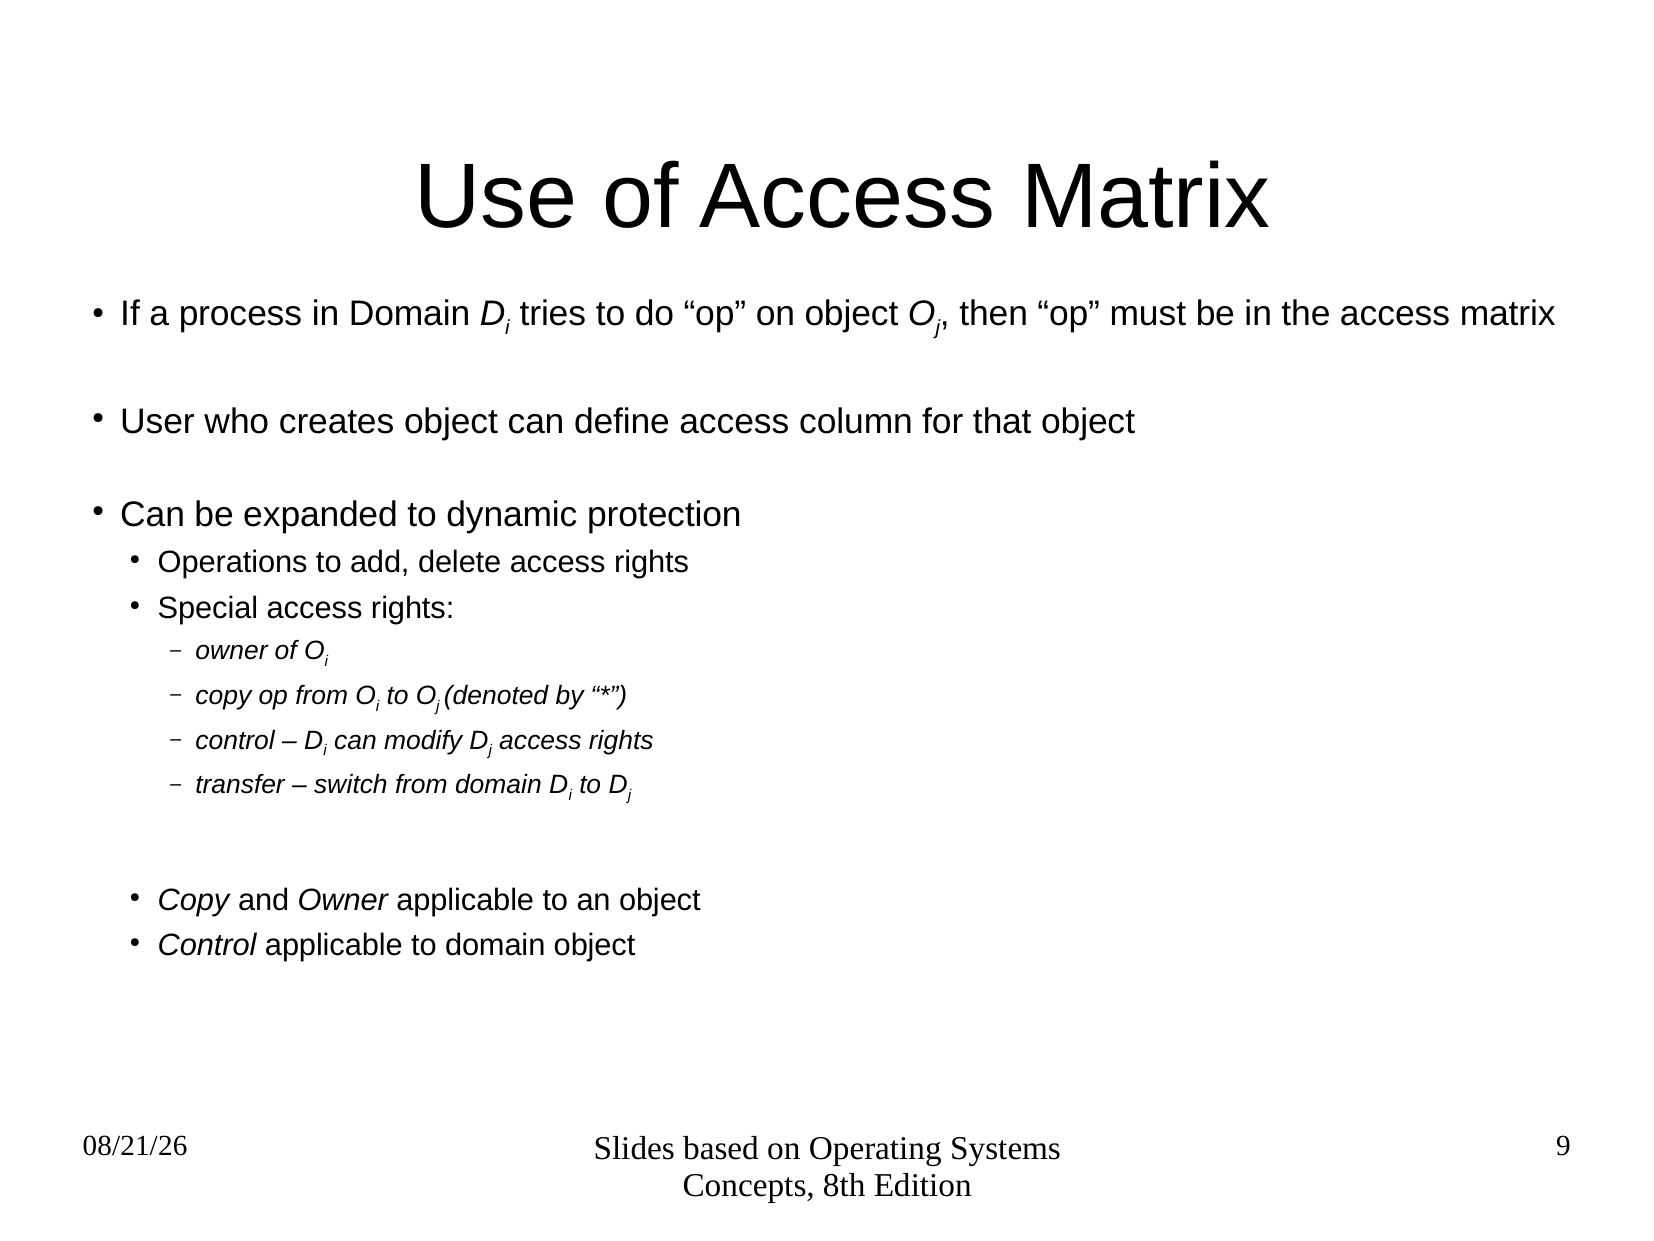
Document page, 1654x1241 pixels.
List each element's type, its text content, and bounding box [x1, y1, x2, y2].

title Use of Access Matrix [82, 49, 1571, 257]
list If a process in Domain Di tries to do “op” on object Oj, then “op” must be in the access matrix User who creates object can define access column for that object Can be expanded to dynamic protection Operations to add, delete access rights Special access rights: owner of Oi copy op from Oi to Oj (denoted by “*”) control – Di can modify Dj access rights transfer – switch from domain Di to Dj Copy and Owner applicable to an object Control applicable to domain object [82, 290, 1571, 1010]
